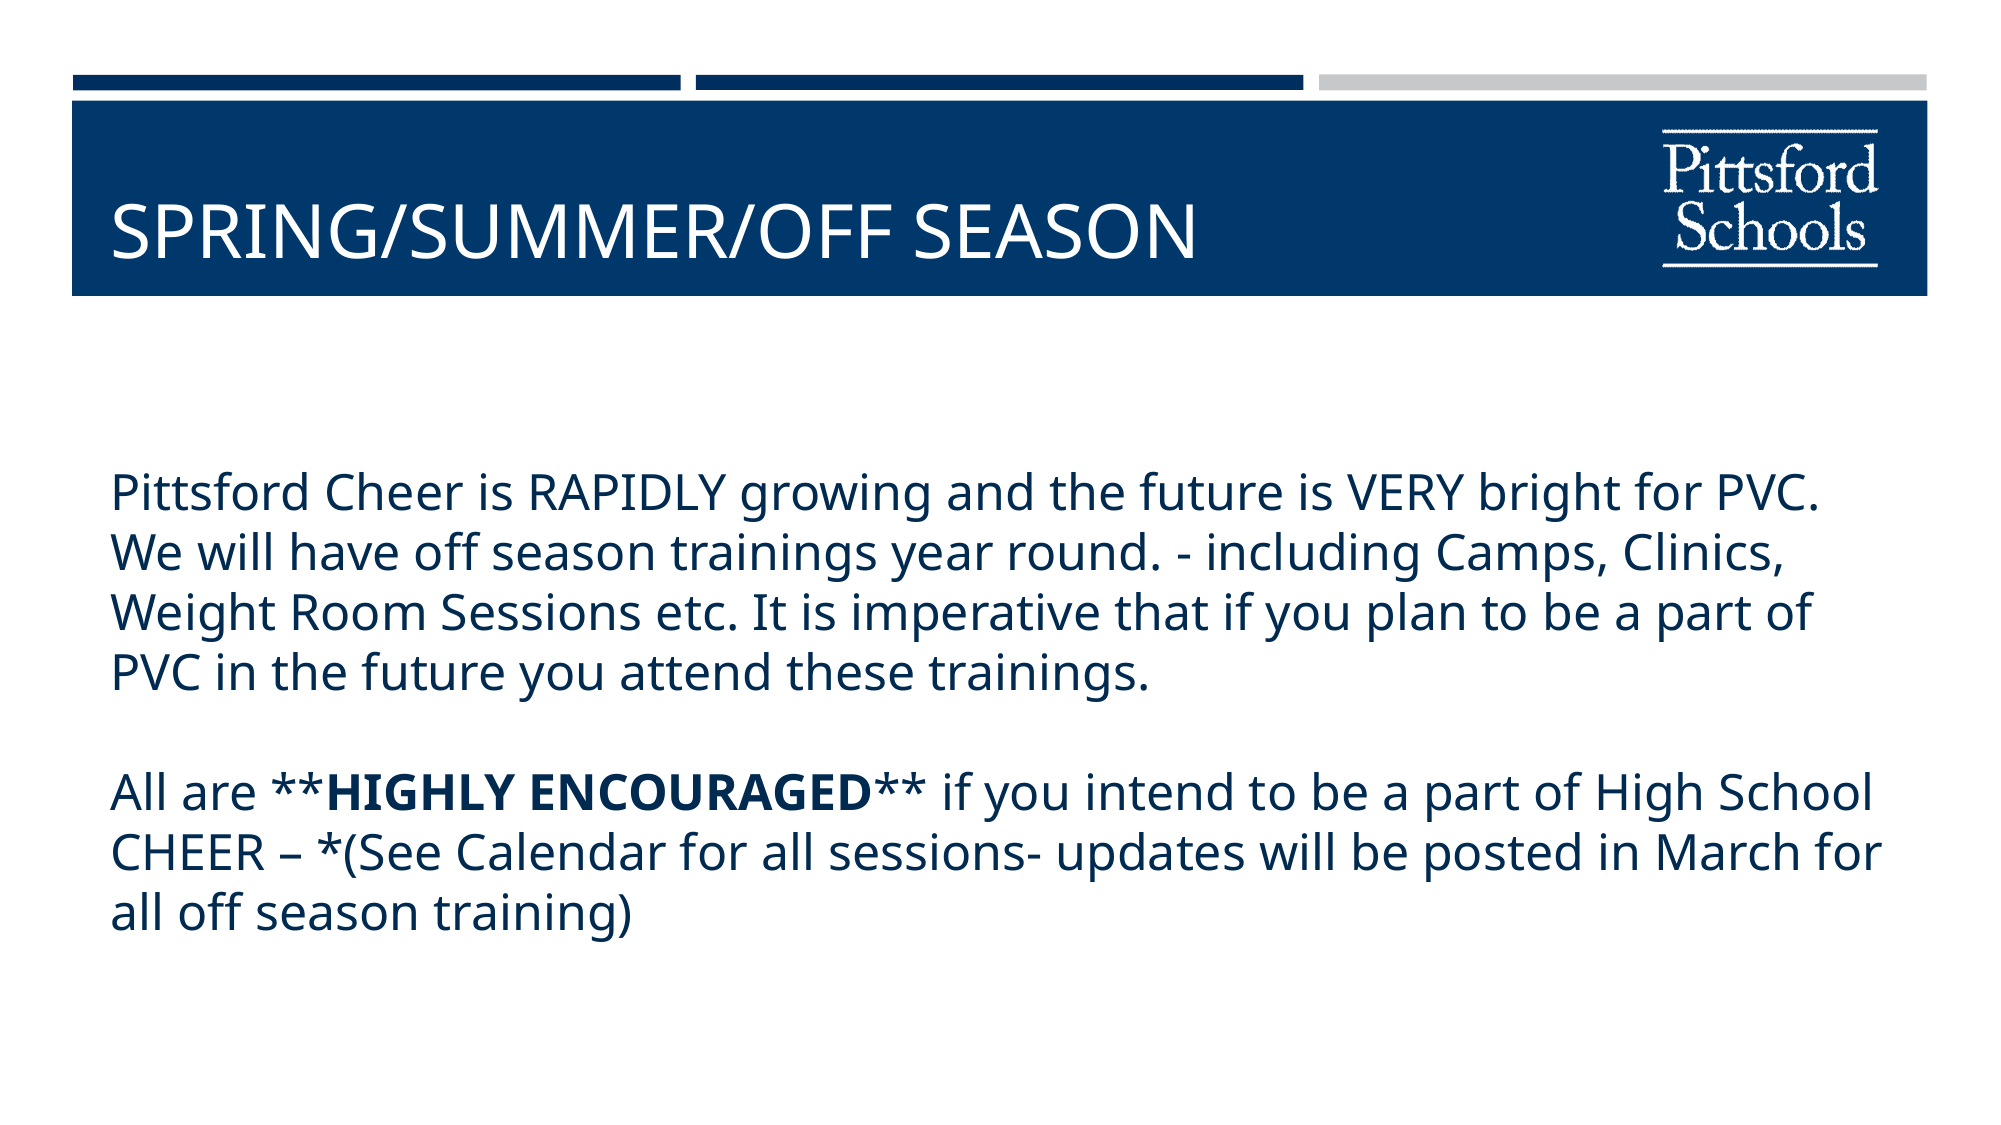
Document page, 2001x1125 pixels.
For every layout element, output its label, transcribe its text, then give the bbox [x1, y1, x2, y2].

list Pittsford Cheer is RAPIDLY growing and the future is VERY bright for PVC. We will have off season trainings year round. - including Camps, Clinics, Weight Room Sessions etc. It is imperative that if you plan to be a part of PVC in the future you attend these trainings. All are **HIGHLY ENCOURAGED** if you intend to be a part of High School CHEER – *(See Calendar for all sessions- updates will be posted in March for all off season training) [95, 319, 1905, 1081]
picture [1625, 94, 1916, 303]
title SPRING/SUMMER/OFF SEASON [95, 115, 1905, 282]
